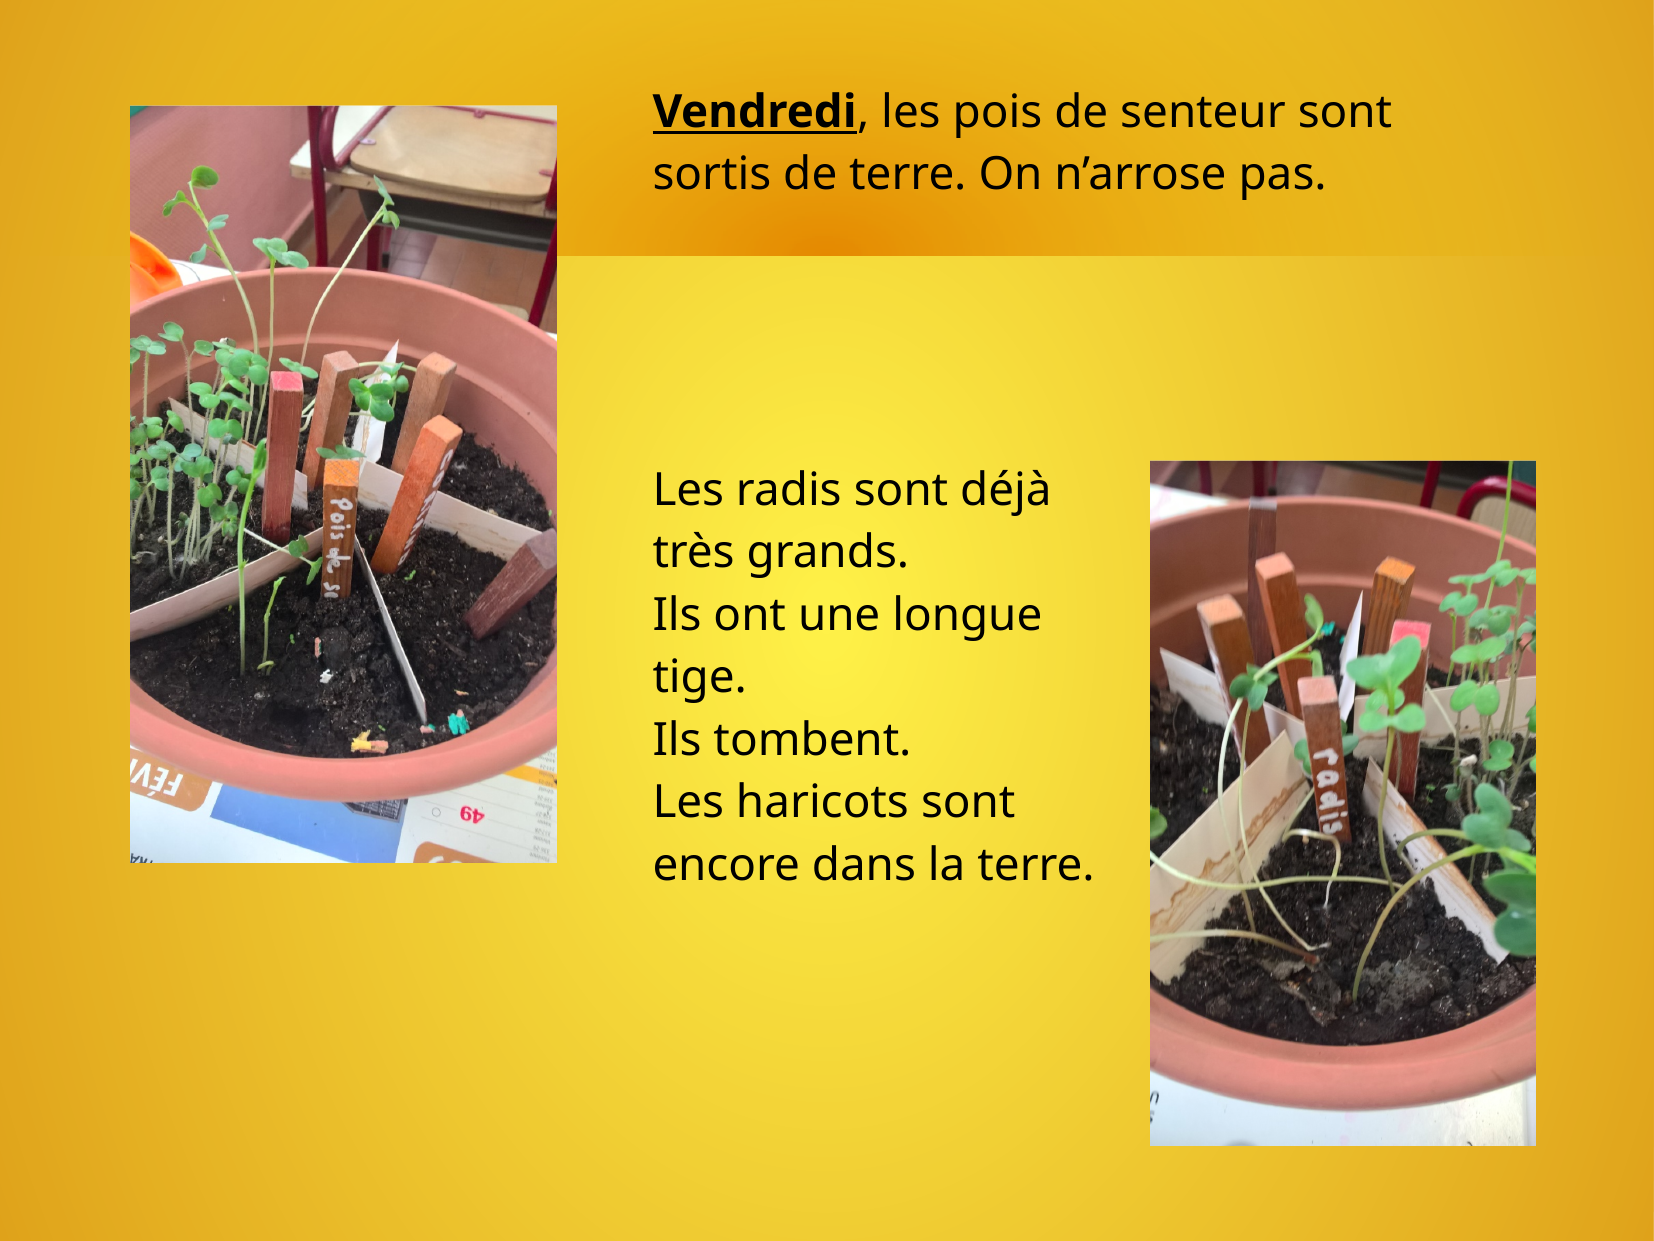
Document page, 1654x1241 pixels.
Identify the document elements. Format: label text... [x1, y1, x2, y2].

text_box Les radis sont déjà très grands. Ils ont une longue tige. Ils tombent. Les haricots sont encore dans la terre. [637, 448, 1150, 861]
picture [129, 105, 557, 863]
picture [1149, 460, 1536, 1146]
text_box Vendredi, les pois de senteur sont sortis de terre. On n’arrose pas. [637, 70, 1536, 200]
